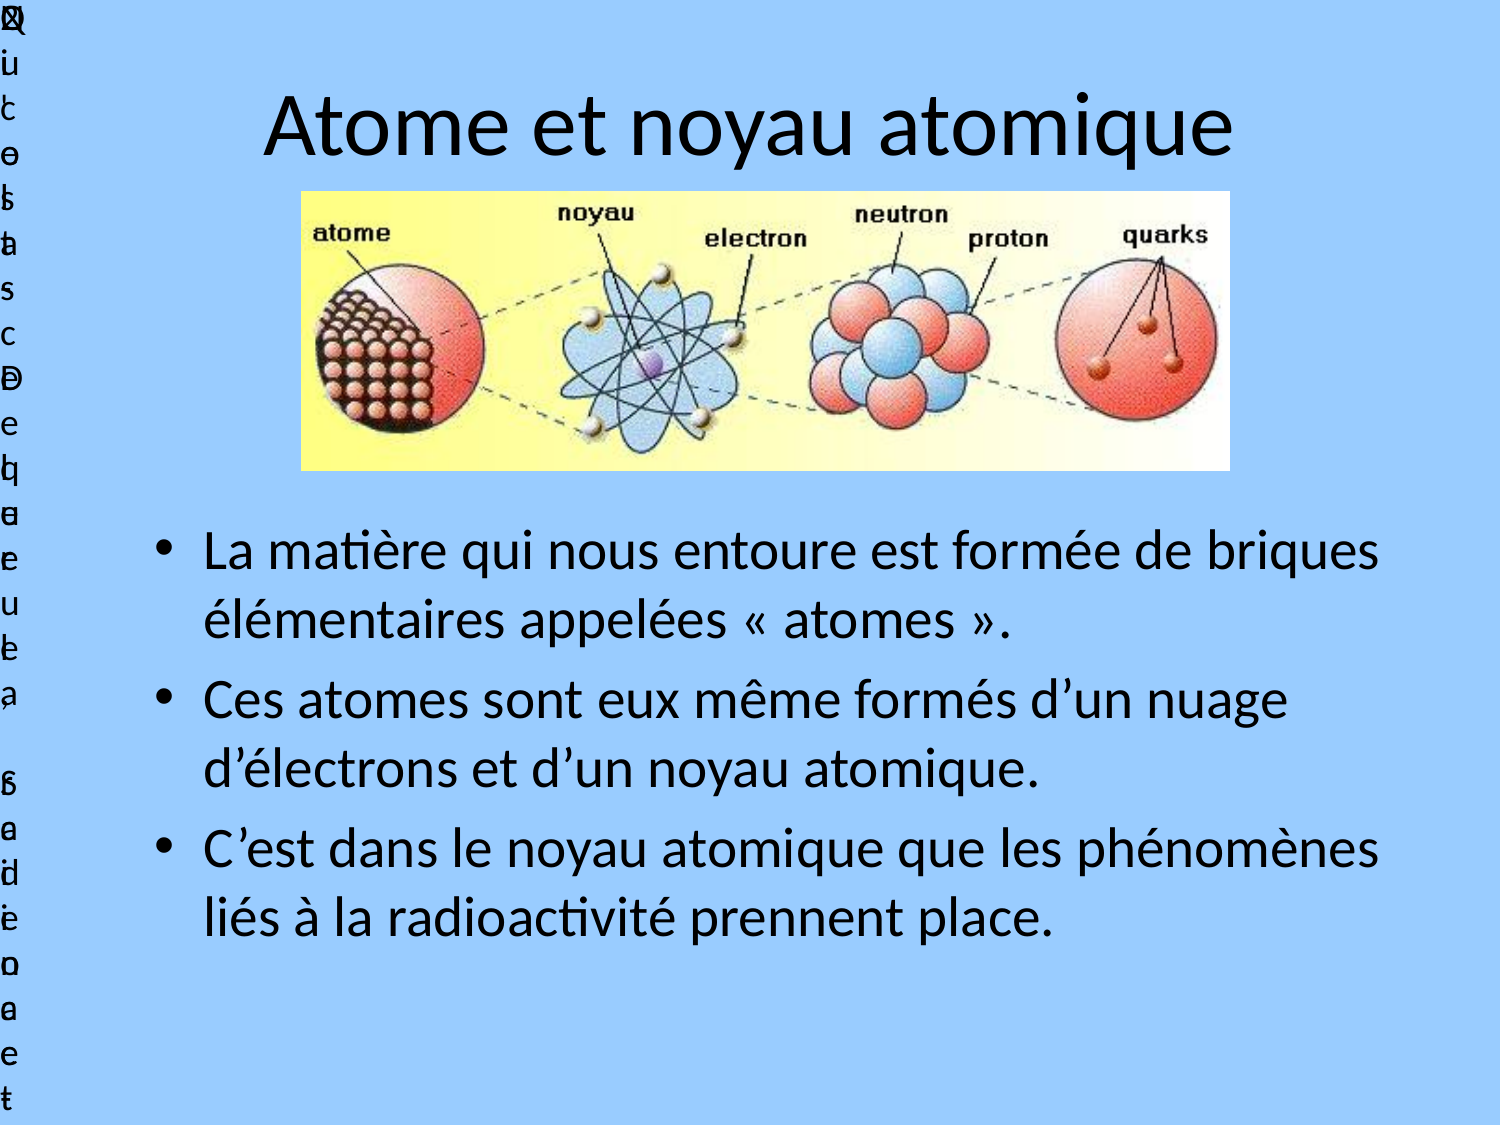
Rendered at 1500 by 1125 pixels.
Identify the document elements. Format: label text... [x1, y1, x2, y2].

picture [301, 191, 1230, 471]
title Atome et noyau atomique [75, 45, 1425, 192]
list La matière qui nous entoure est formée de briques élémentaires appelées « atomes ». Ces atomes sont eux même formés d’un nuage d’électrons et d’un noyau atomique. C’est dans le noyau atomique que les phénomènes liés à la radioactivité prennent place. [139, 504, 1425, 1005]
